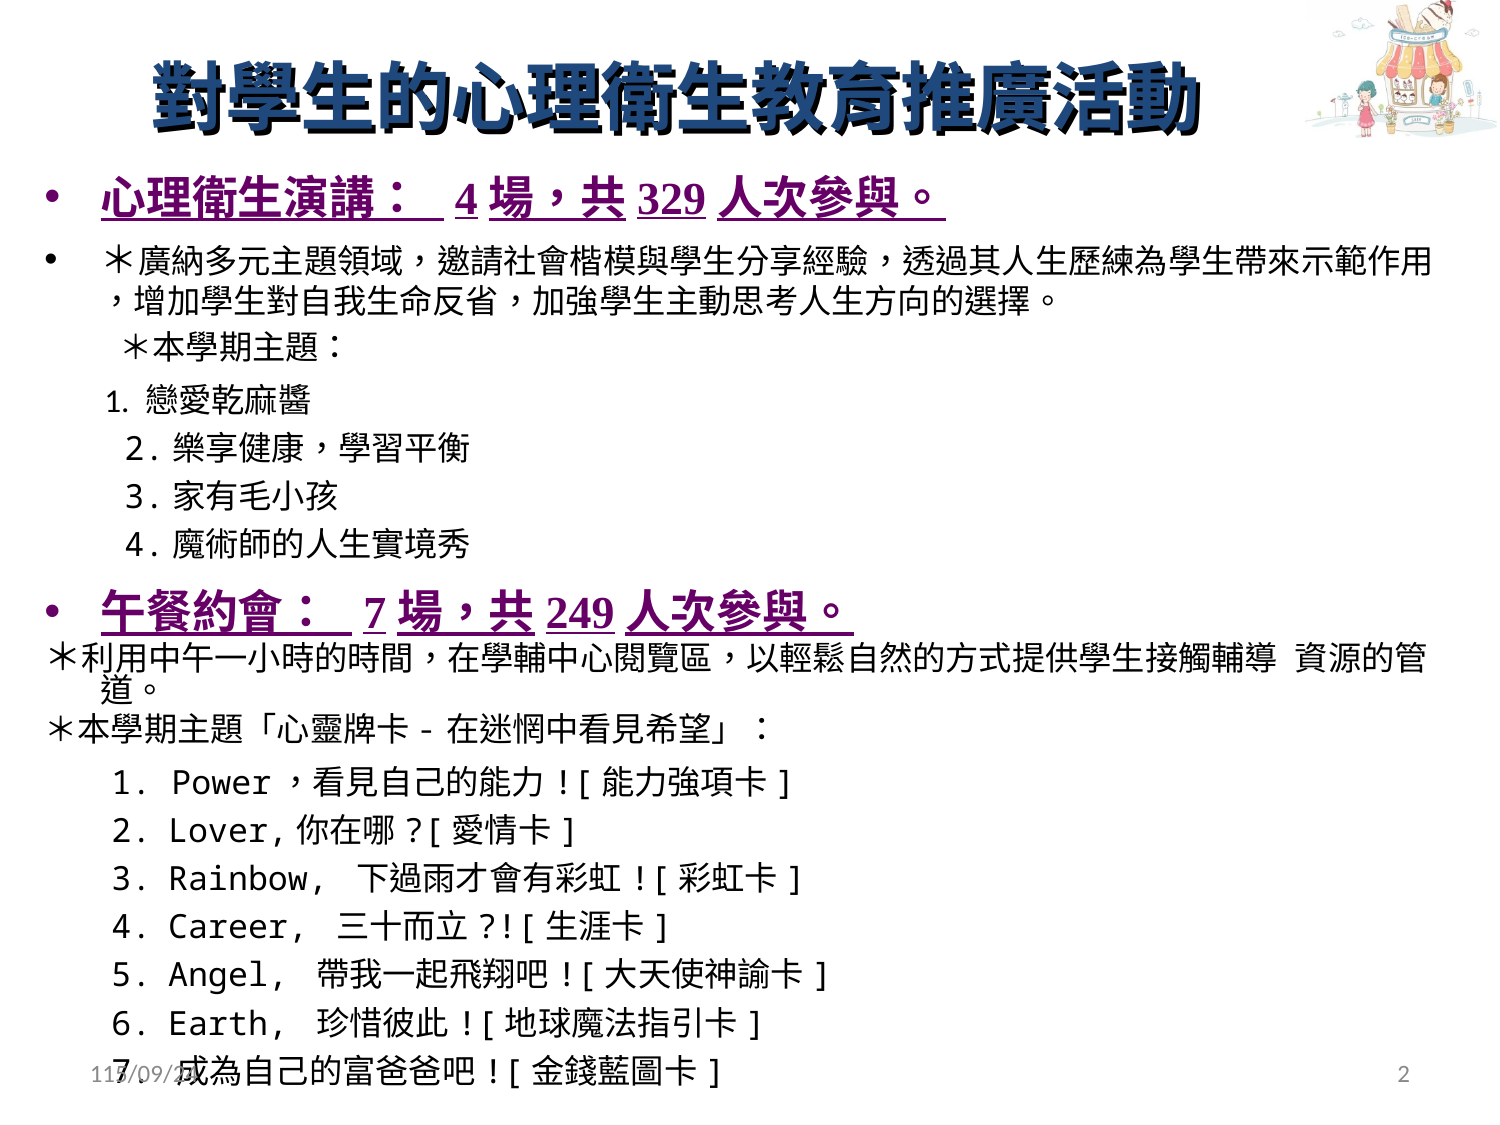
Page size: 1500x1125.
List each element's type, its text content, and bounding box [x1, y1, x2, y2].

title 對學生的心理衛生教育推廣活動 [0, 30, 1351, 159]
list 心理衛生演講： 4場，共329人次參與。 ＊廣納多元主題領域，邀請社會楷模與學生分享經驗，透過其人生歷練為學生帶來示範作用，增加學生對自我生命反省，加強學生主動思考人生方向的選擇。 ＊本學期主題： 1. 戀愛乾麻醬 2.樂享健康，學習平衡 3.家有毛小孩 4.魔術師的人生實境秀 午餐約會： 7場，共249人次參與。 ＊利用中午一小時的時間，在學輔中心閱覽區，以輕鬆自然的方式提供學生接觸輔導 資源的管道。 ＊本學期主題「心靈牌卡-在迷惘中看見希望」： 1. Power，看見自己的能力![能力強項卡] 2. Lover,你在哪?[愛情卡] 3. Rainbow, 下過雨才會有彩虹![彩虹卡] 4. Career, 三十而立?![生涯卡] 5. Angel, 帶我一起飛翔吧![大天使神諭卡] 6. Earth, 珍惜彼此![地球魔法指引卡] 7. 成為自己的富爸爸吧![金錢藍圖卡] [29, 184, 1471, 1102]
picture [1305, 0, 1497, 138]
text_box 106/07/17 [74, 1042, 426, 1103]
text_box <編號> [1074, 1042, 1426, 1103]
